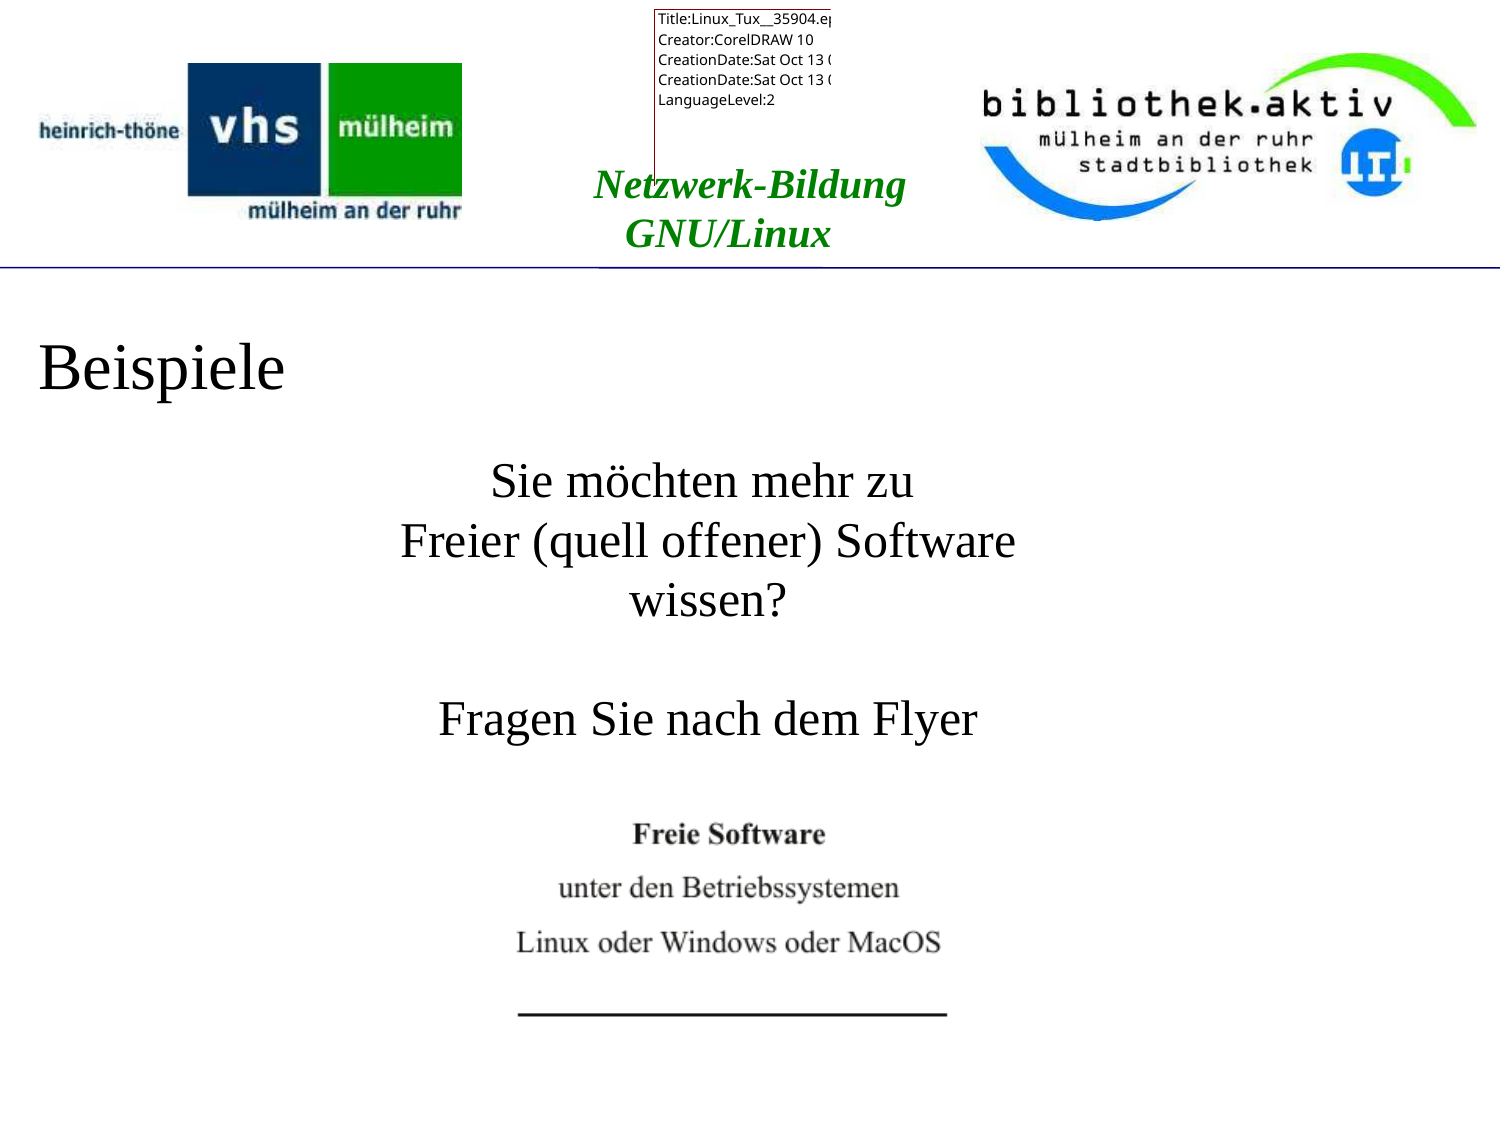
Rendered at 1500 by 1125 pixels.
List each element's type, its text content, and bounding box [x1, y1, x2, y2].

text_box Netzwerk-Bildung GNU/Linux [578, 151, 934, 266]
picture [980, 53, 1477, 221]
picture [653, 8, 831, 151]
picture [501, 783, 974, 1034]
text_box Beispiele [23, 318, 1394, 426]
text_box Sie möchten mehr zu Freier (quell offener) Software wissen? Fragen Sie nach dem Flyer [383, 442, 1034, 756]
picture [38, 63, 462, 220]
